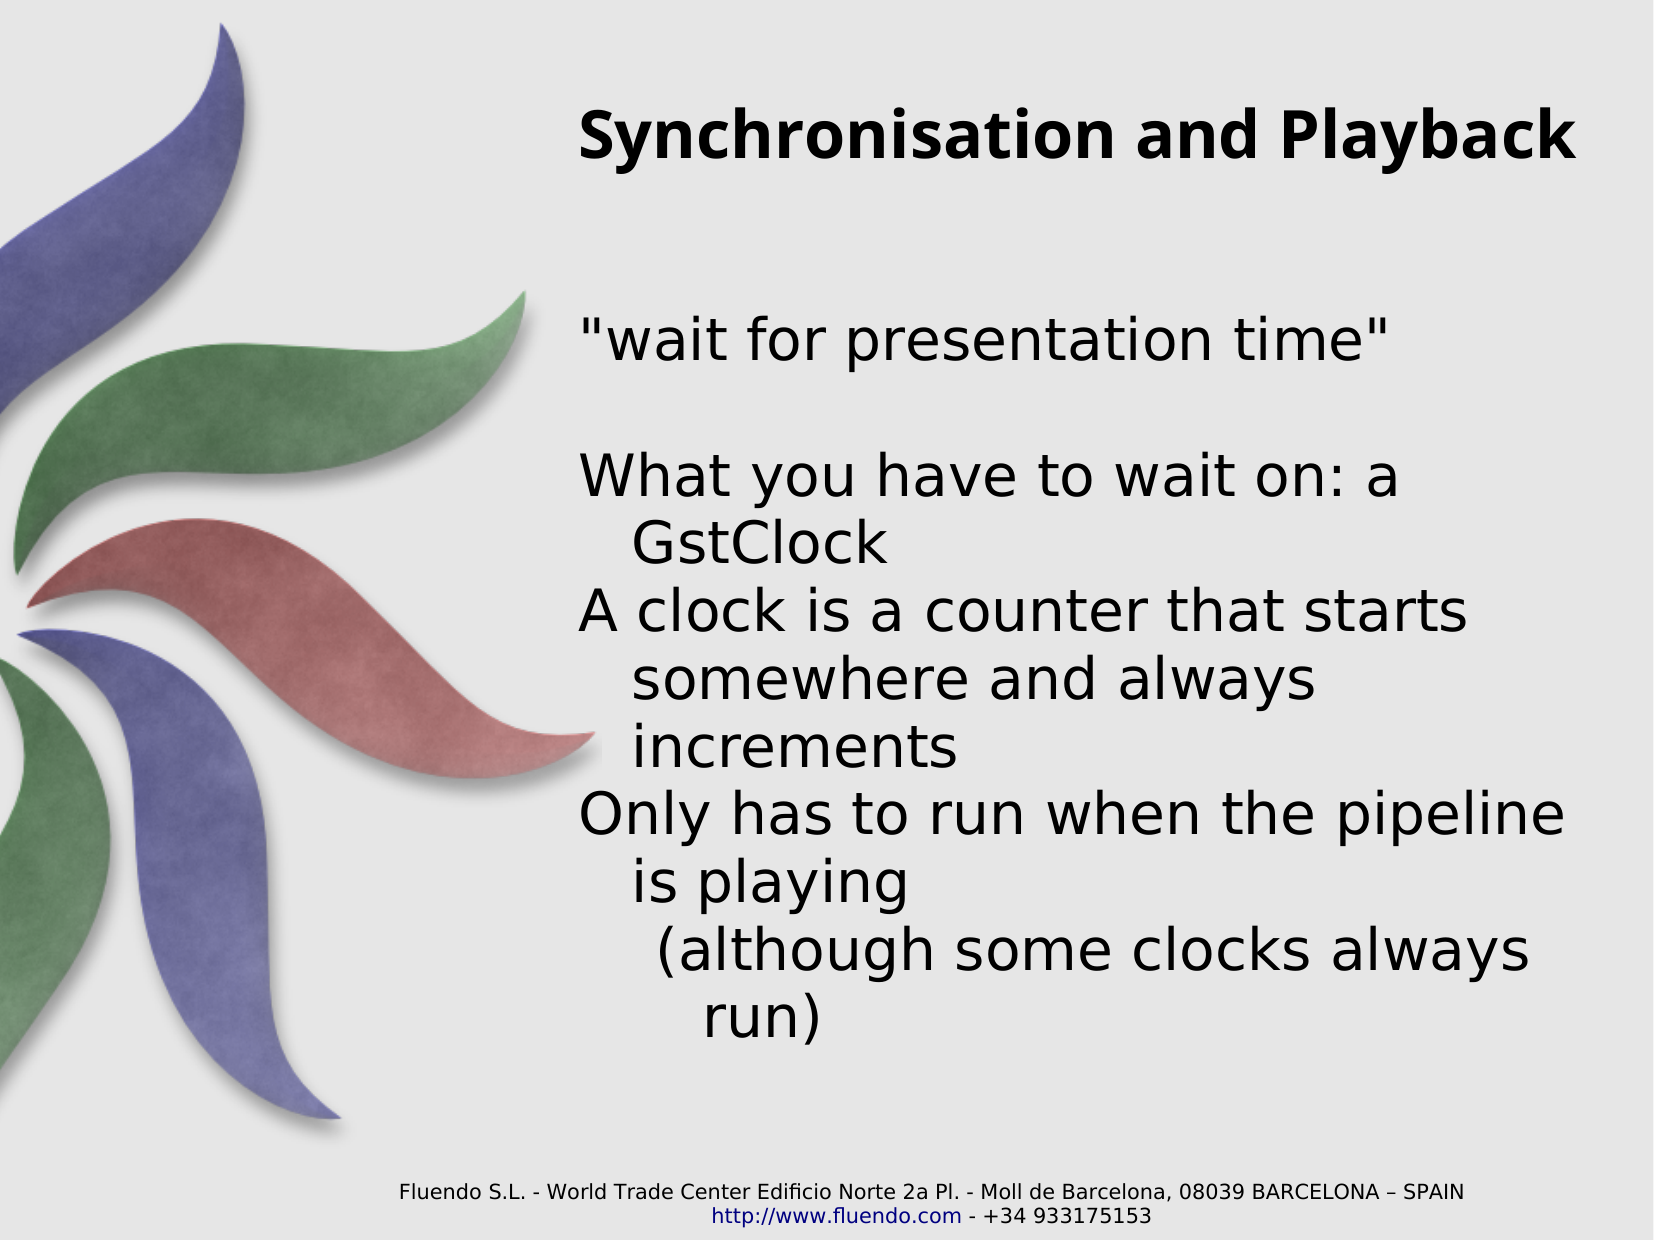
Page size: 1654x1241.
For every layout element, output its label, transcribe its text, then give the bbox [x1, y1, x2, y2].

list "wait for presentation time" What you have to wait on: a GstClock A clock is a counter that starts somewhere and always increments Only has to run when the pipeline is playing (although some clocks always run) [561, 236, 1595, 1123]
title Synchronisation and Playback [561, 59, 1595, 207]
picture [0, 1, 602, 1241]
picture [597, 1189, 602, 1198]
